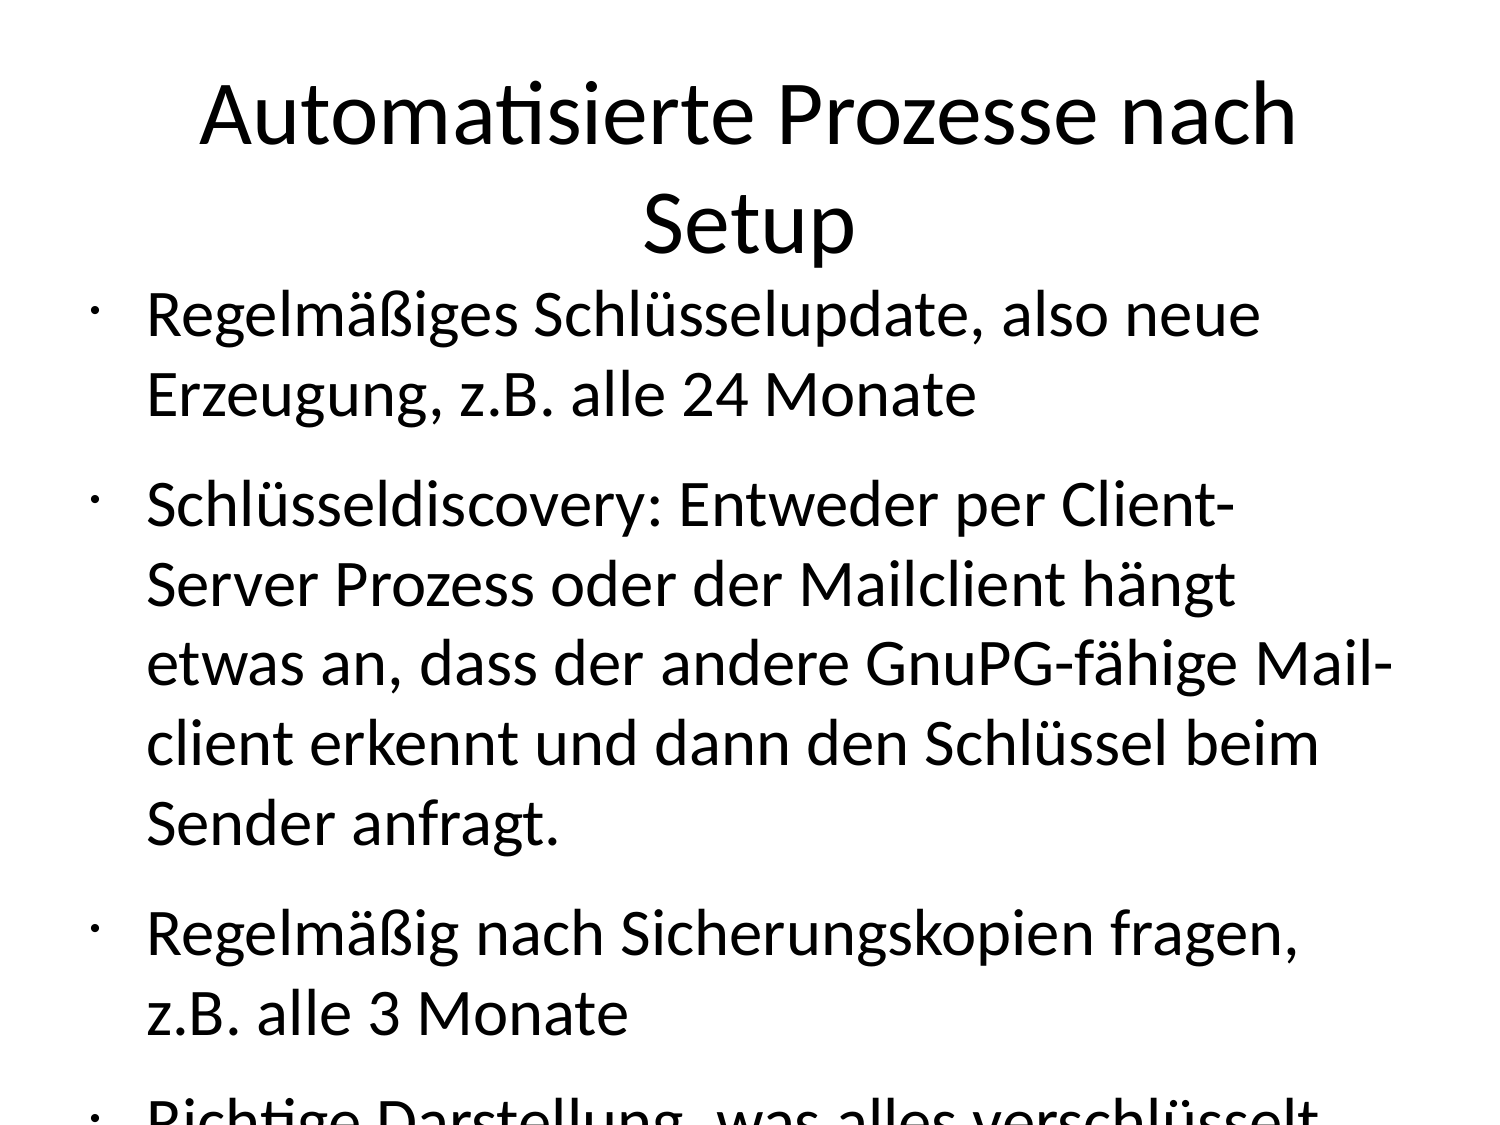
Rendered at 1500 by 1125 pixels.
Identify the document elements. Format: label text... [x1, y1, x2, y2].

list Regelmäßiges Schlüsselupdate, also neue Erzeugung, z.B. alle 24 Monate Schlüsseldiscovery: Entweder per Client-Server Prozess oder der Mailclient hängt etwas an, dass der andere GnuPG-fähige Mail-client erkennt und dann den Schlüssel beim Sender anfragt. Regelmäßig nach Sicherungskopien fragen, z.B. alle 3 Monate Richtige Darstellung, was alles verschlüsselt wurde, damit Fehler wie „Anhänge nicht verschlüsselt“ garnicht auftreten können. Neue Applikationen automatisch einrichten, d.h. wenn z.B. gpg4win läuft und ein Android dazukommt, dann sollte alles innerhalb von Minuten laufen. Große Frage: Wie kriege ich den privaten Schlüssel ohne zu große Sicherheitslücken einfach auf Android und Co. übertragen? Privater Key sollte auf Endgeräten liegen, eine Lösung wie beim whistle.im fände ich etwas daneben, da der Server dann Hauptangriffsziel sein wird für diejenigen, die die privaten Schlüssel haben möchten. [75, 262, 1425, 1005]
title Automatisierte Prozesse nach Setup [75, 45, 1425, 233]
